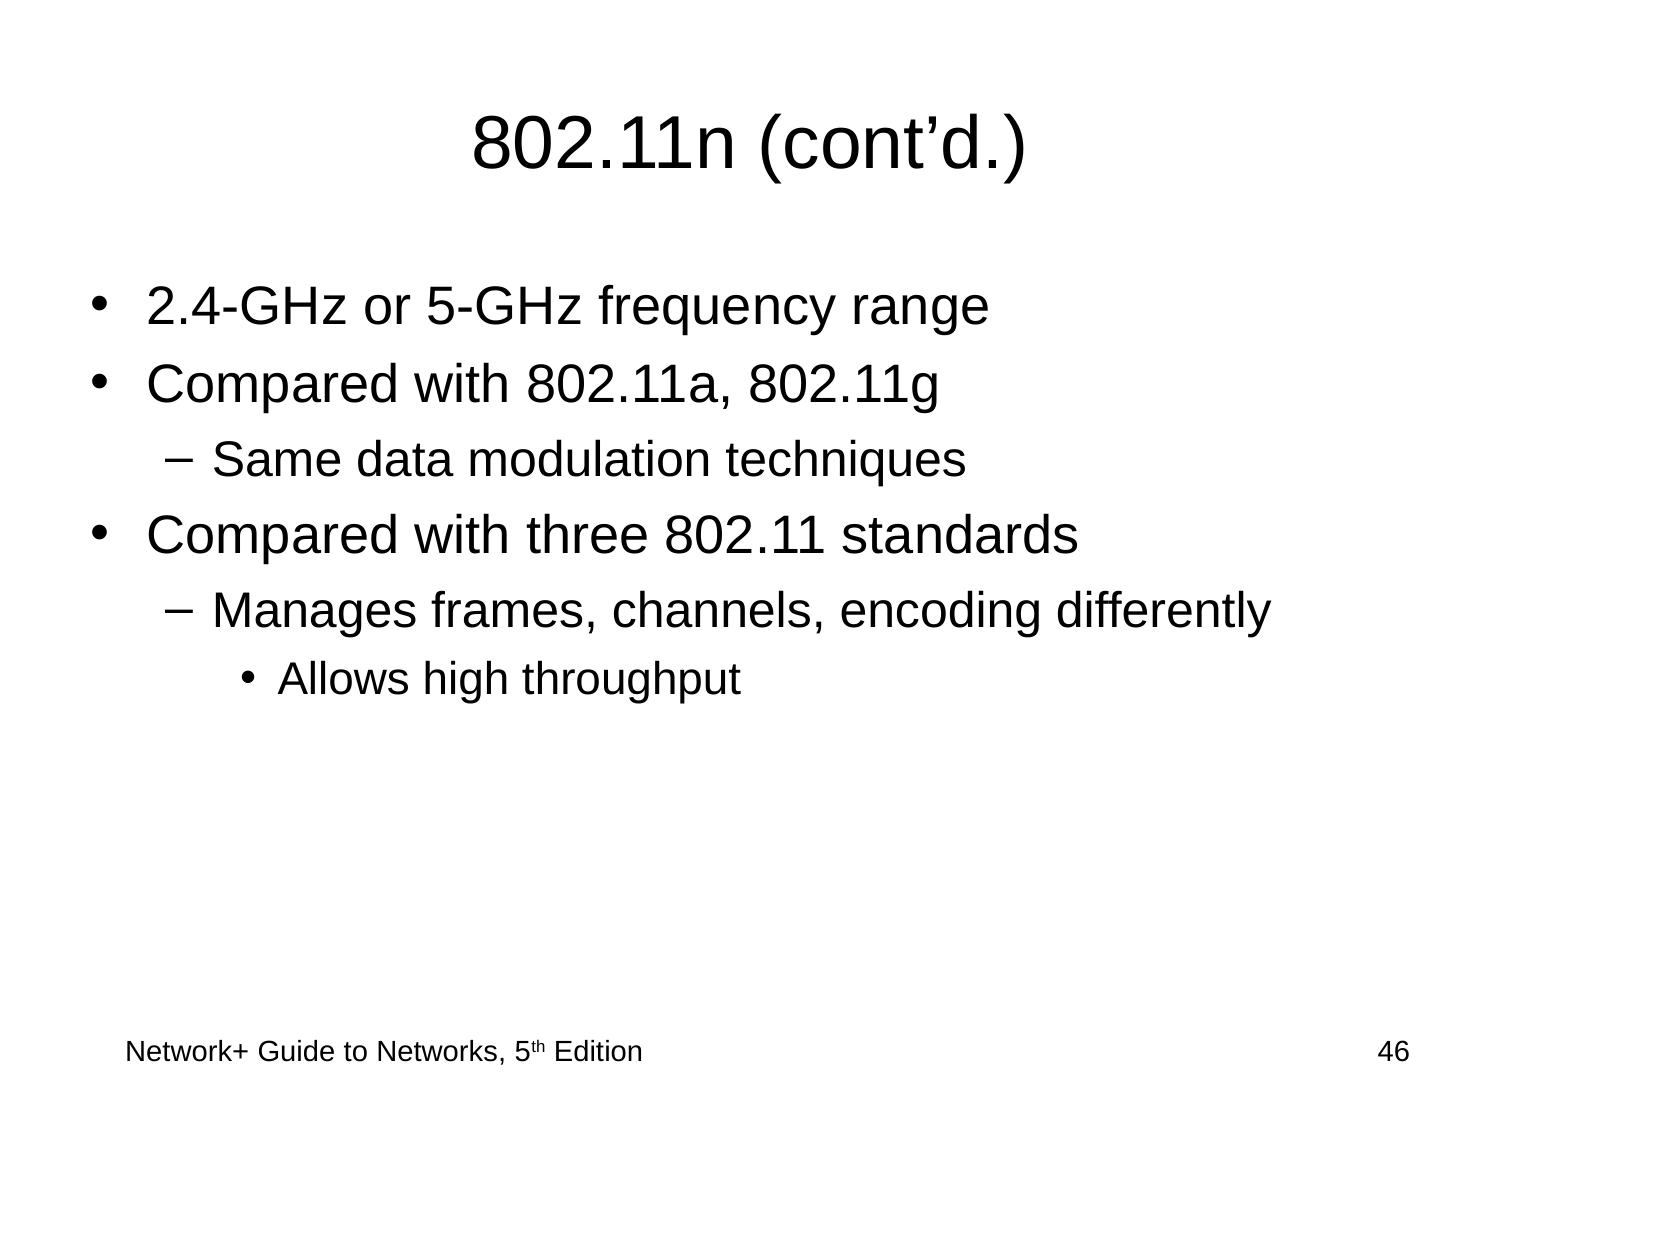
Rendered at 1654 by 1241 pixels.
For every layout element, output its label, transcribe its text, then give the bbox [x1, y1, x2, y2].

title 802.11n (cont’d.) [75, 45, 1426, 233]
text_box <number> [1074, 1024, 1426, 1103]
text_box Network+ Guide to Networks, 5th Edition [75, 1024, 988, 1103]
list 2.4-GHz or 5-GHz frequency range Compared with 802.11a, 802.11g Same data modulation techniques Compared with three 802.11 standards Manages frames, channels, encoding differently Allows high throughput [75, 262, 1426, 1005]
